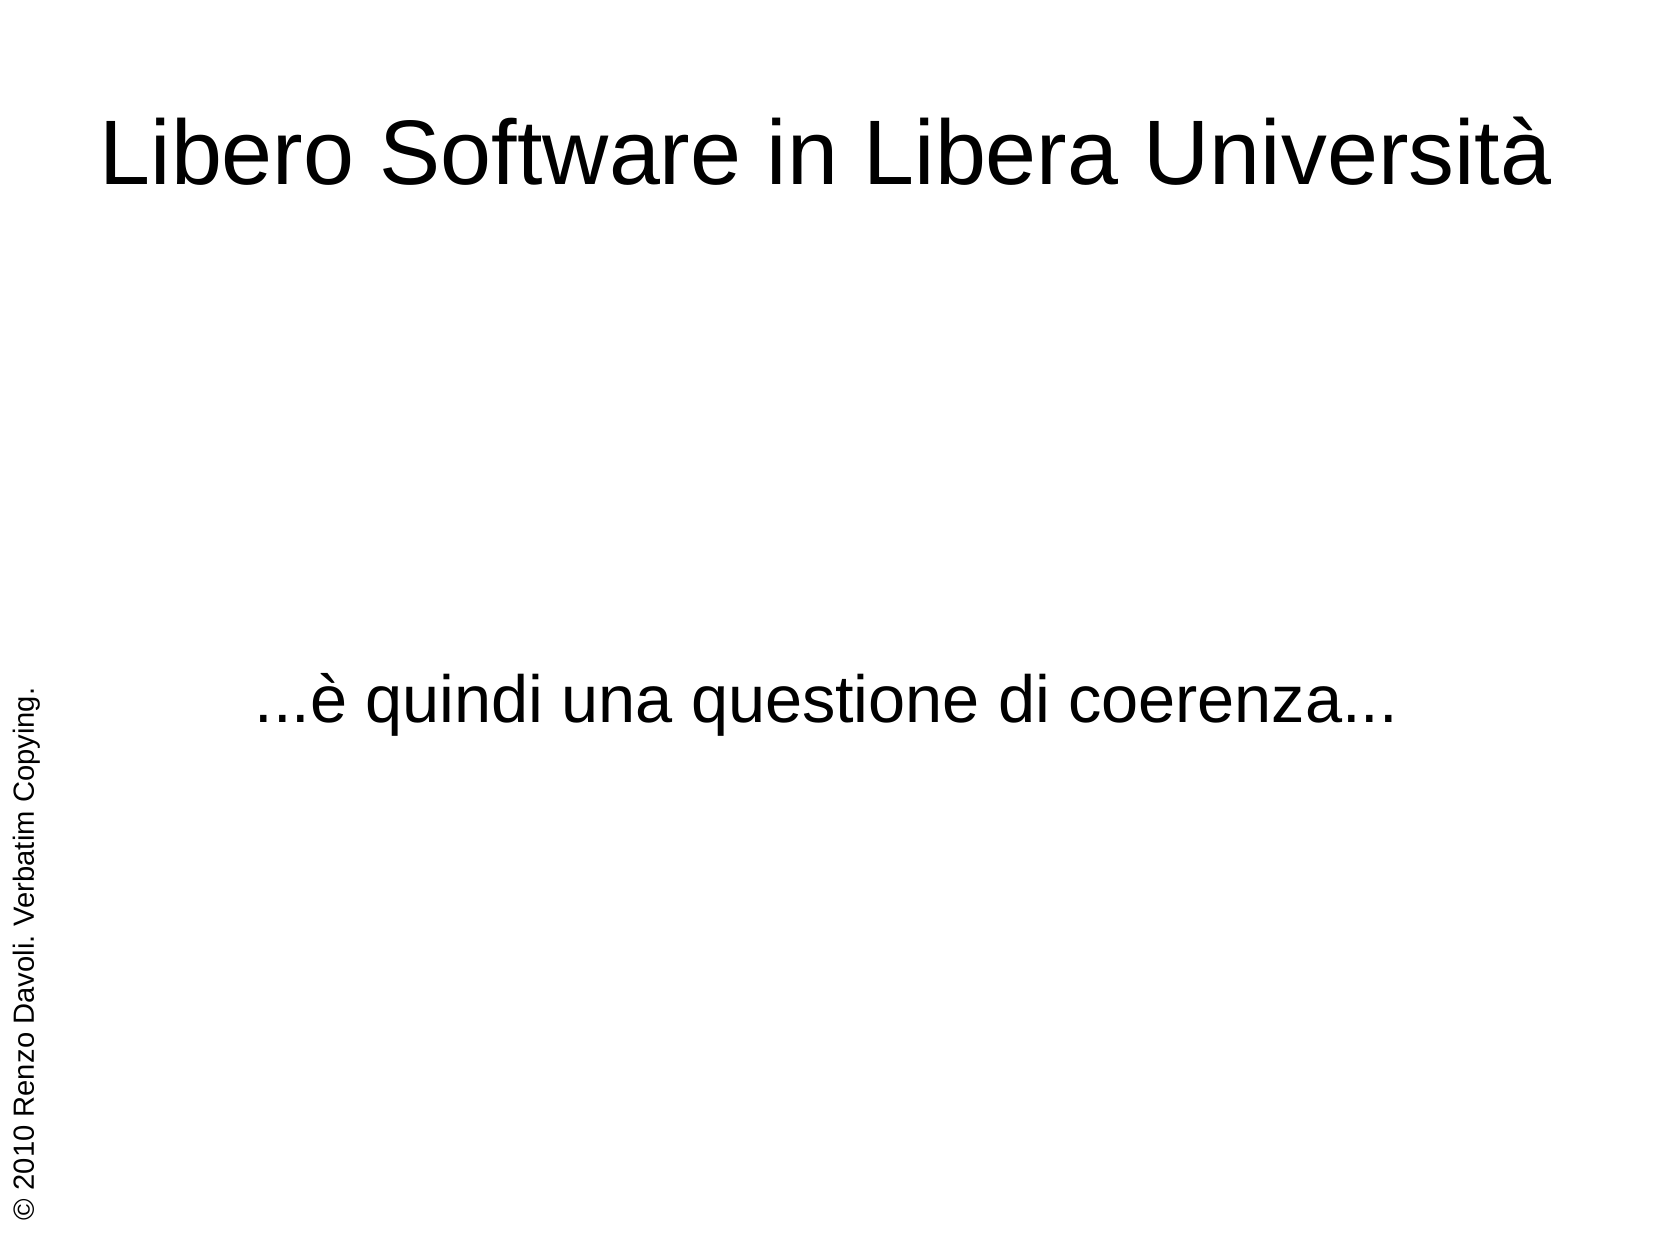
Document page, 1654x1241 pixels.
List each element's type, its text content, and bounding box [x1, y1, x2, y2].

subtitle ...è quindi una questione di coerenza... [82, 297, 1571, 1102]
title Libero Software in Libera Università [82, 56, 1571, 250]
